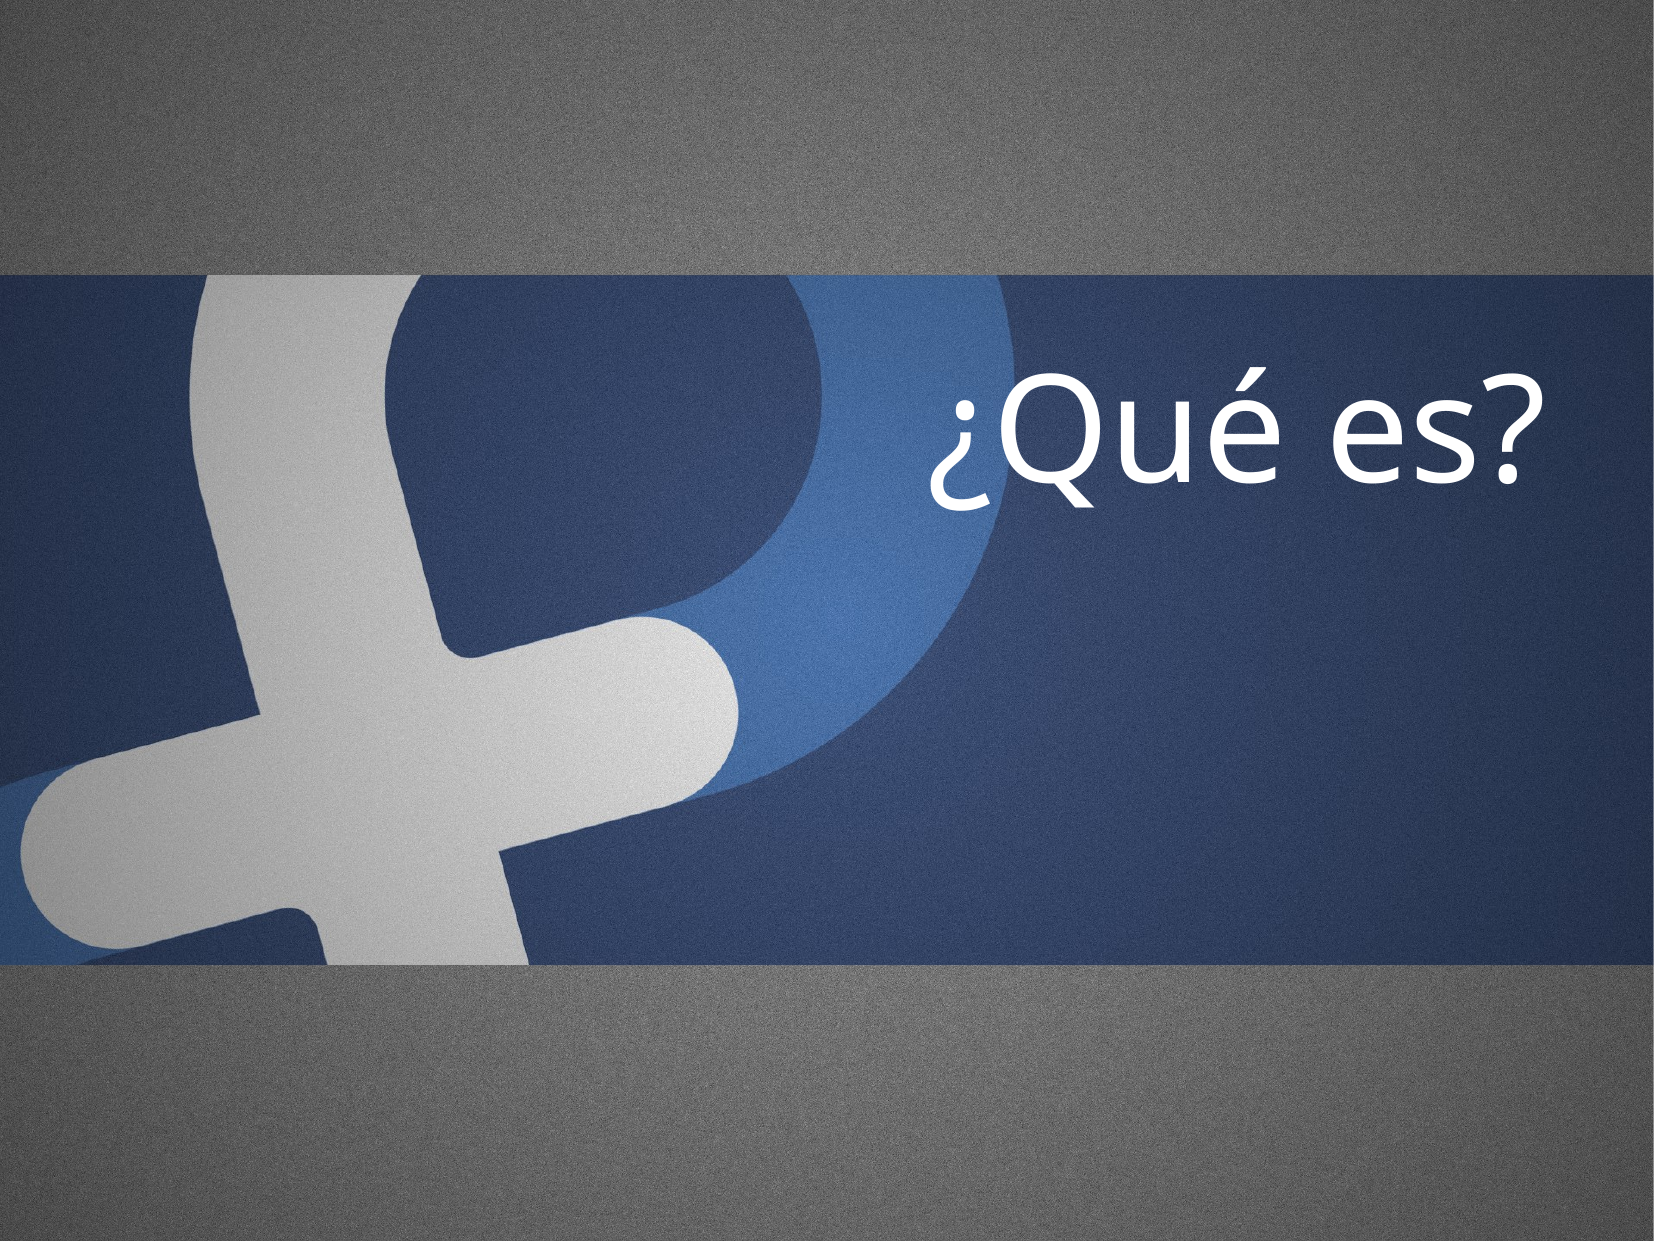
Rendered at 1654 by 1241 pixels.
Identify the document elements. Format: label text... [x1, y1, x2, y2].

picture [0, 0, 1654, 1241]
text_box ¿Qué es? [447, 315, 1562, 654]
